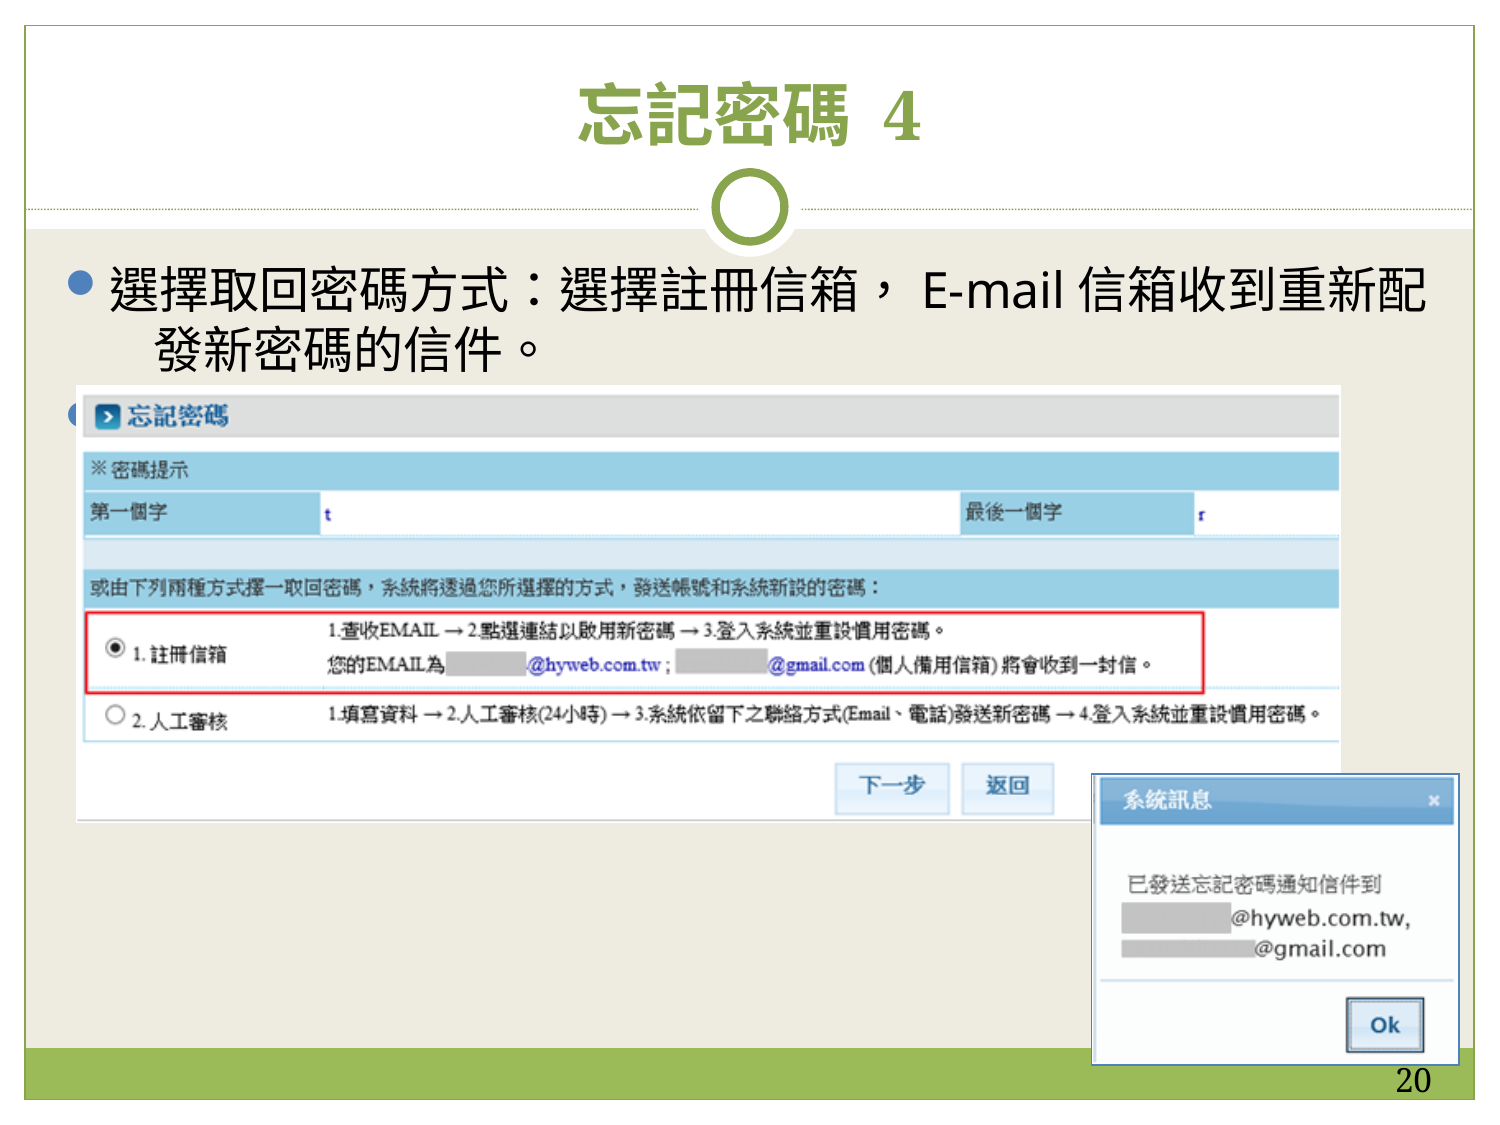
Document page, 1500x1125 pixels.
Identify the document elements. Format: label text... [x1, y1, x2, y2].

text_box [1376, 1066, 1452, 1118]
list 選擇取回密碼方式：選擇註冊信箱，E-mail信箱收到重新配發新密碼的信件。 [49, 250, 1445, 1001]
picture [1092, 774, 1459, 1065]
picture [76, 385, 1341, 823]
title 忘記密碼 4 [49, 37, 1450, 162]
